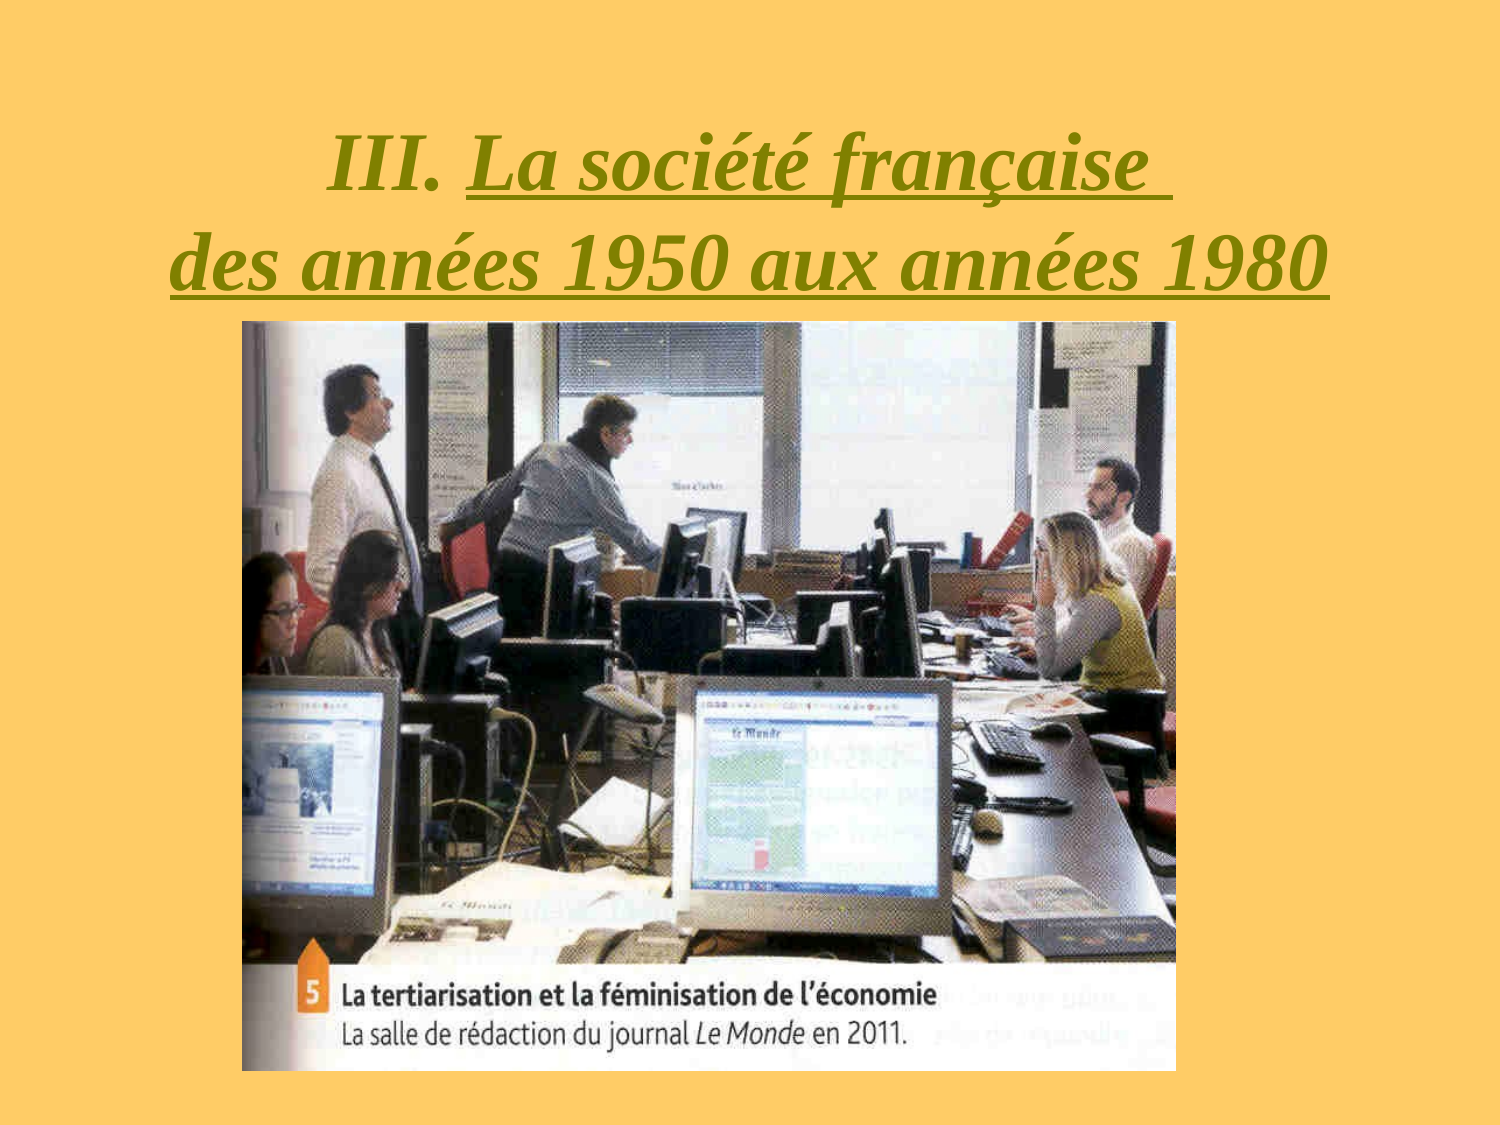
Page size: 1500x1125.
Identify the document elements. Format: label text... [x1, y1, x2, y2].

title III. La société française des années 1950 aux années 1980 [112, 99, 1388, 288]
picture [242, 321, 1176, 1071]
